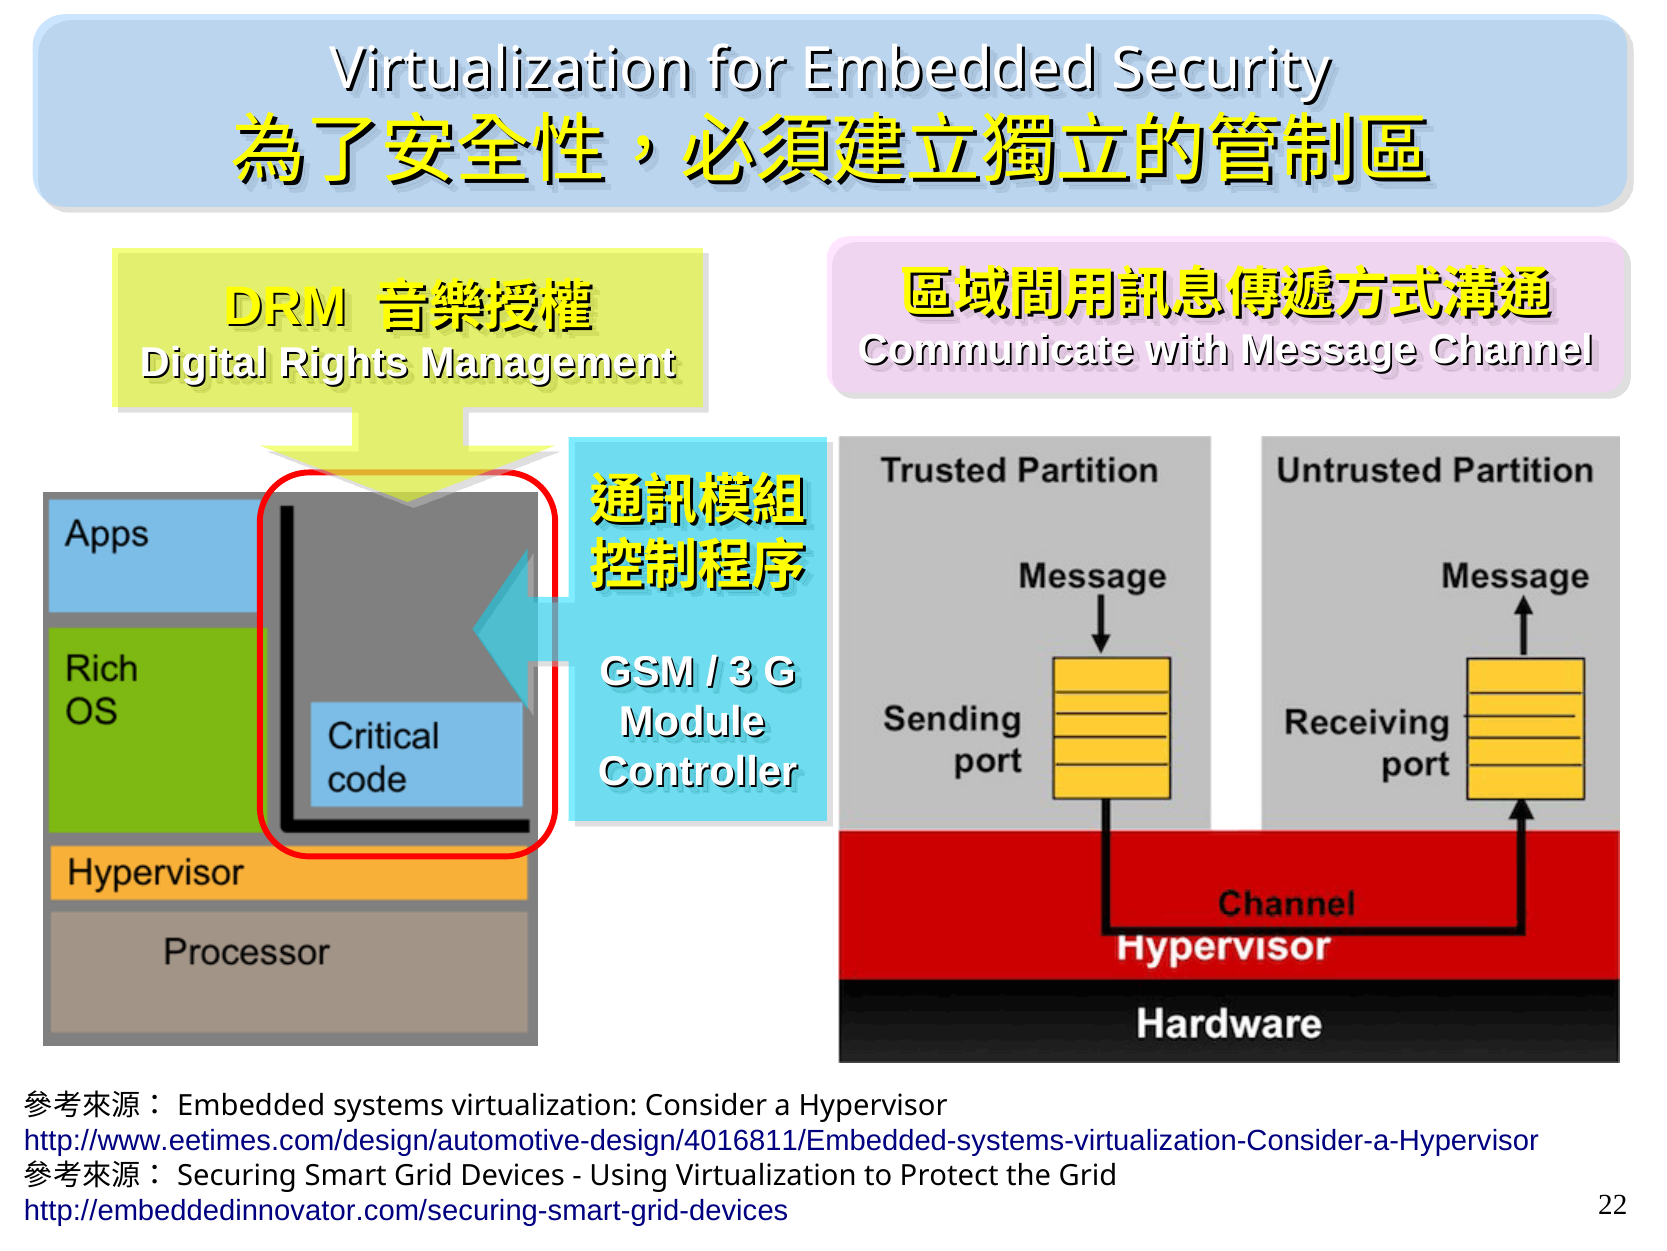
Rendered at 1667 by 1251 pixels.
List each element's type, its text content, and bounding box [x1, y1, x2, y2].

text_box 通訊模組 控制程序 GSM / 3 G Module Controller [472, 437, 827, 821]
text_box 參考來源：Embedded systems virtualization: Consider a Hypervisor http://www.eetimes.com/design/automotive-design/4016811/Embedded-systems-virtualization-Consider-a-Hypervisor 參考來源：Securing Smart Grid Devices - Using Virtualization to Protect the Grid http://embeddedinnovator.com/securing-smart-grid-devices [9, 1079, 1667, 1234]
text_box 區域間用訊息傳遞方式溝通 Communicate with Message Channel [826, 236, 1625, 393]
picture [43, 492, 538, 1046]
picture [263, 492, 538, 853]
picture [838, 436, 1620, 1063]
text_box DRM 音樂授權 Digital Rights Management [112, 248, 703, 503]
text_box Virtualization for Embedded Security 為了安全性，必須建立獨立的管制區 [32, 14, 1628, 207]
